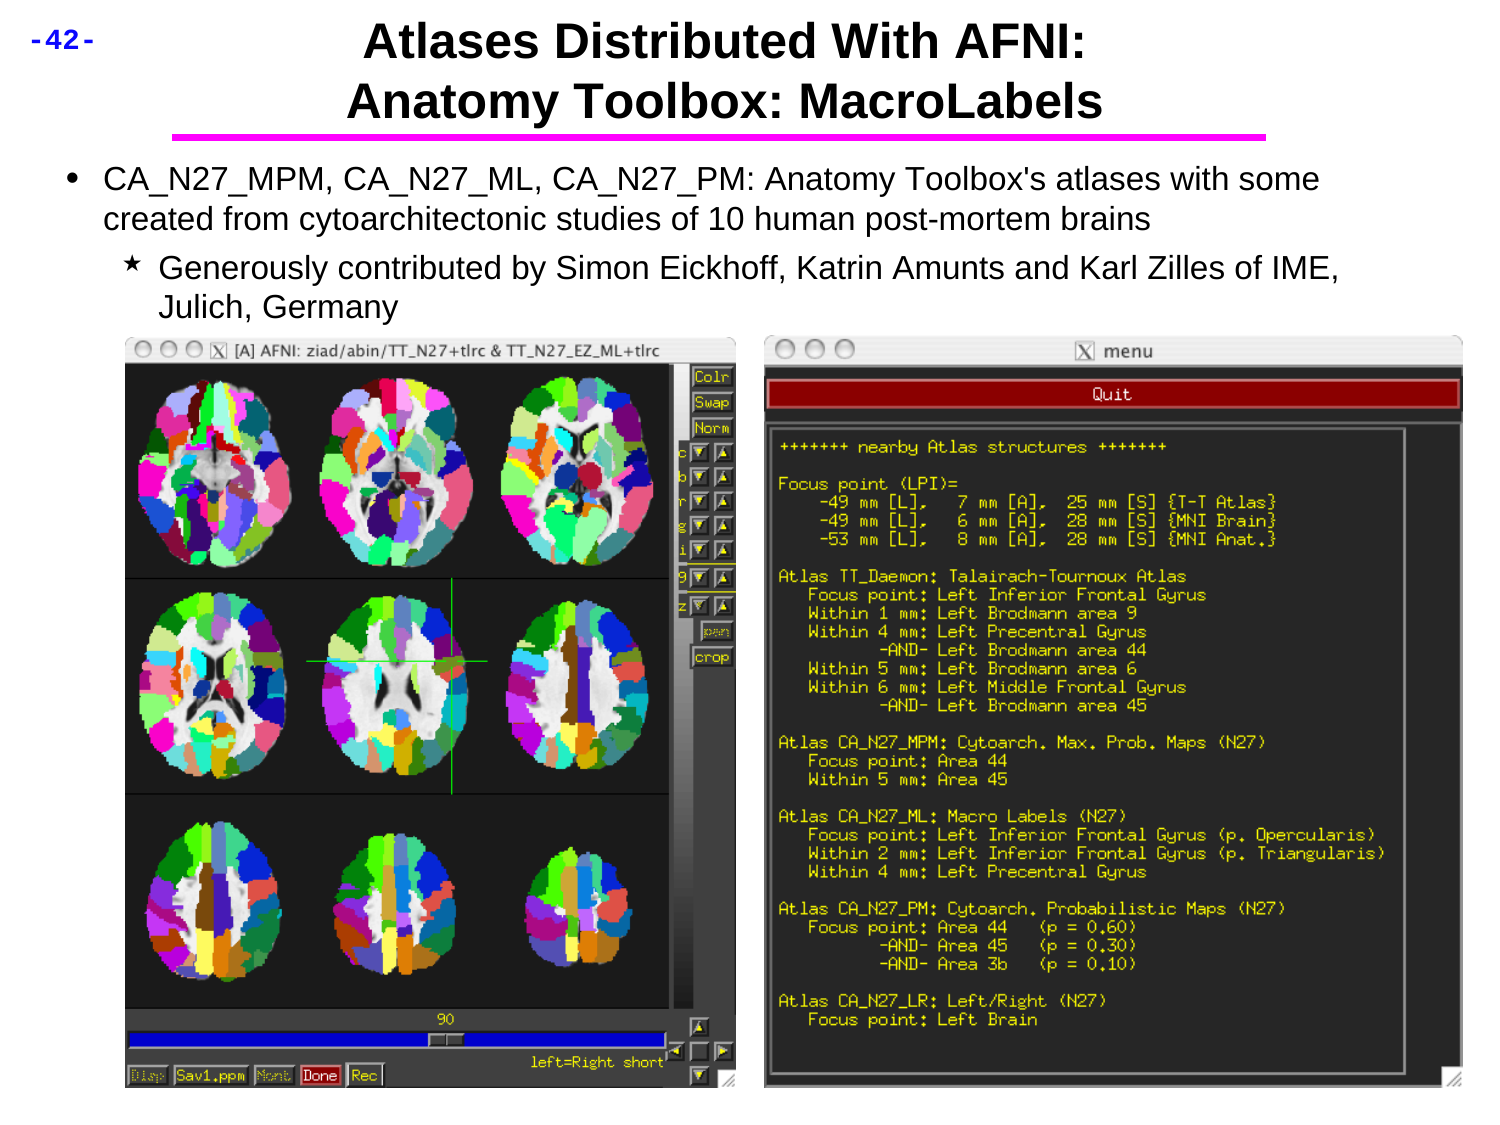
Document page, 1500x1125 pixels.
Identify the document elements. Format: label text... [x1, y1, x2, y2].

picture [764, 335, 1463, 1088]
text_box Atlases Distributed With AFNI: Anatomy Toolbox: MacroLabels [87, 24, 1363, 113]
text_box CA_N27_MPM, CA_N27_ML, CA_N27_PM: Anatomy Toolbox's atlases with some created from cytoarchitectonic studies of 10 human post-mortem brains Generously contributed by Simon Eickhoff, Katrin Amunts and Karl Zilles of IME, Julich, Germany [50, 149, 1401, 350]
picture [125, 337, 736, 1088]
